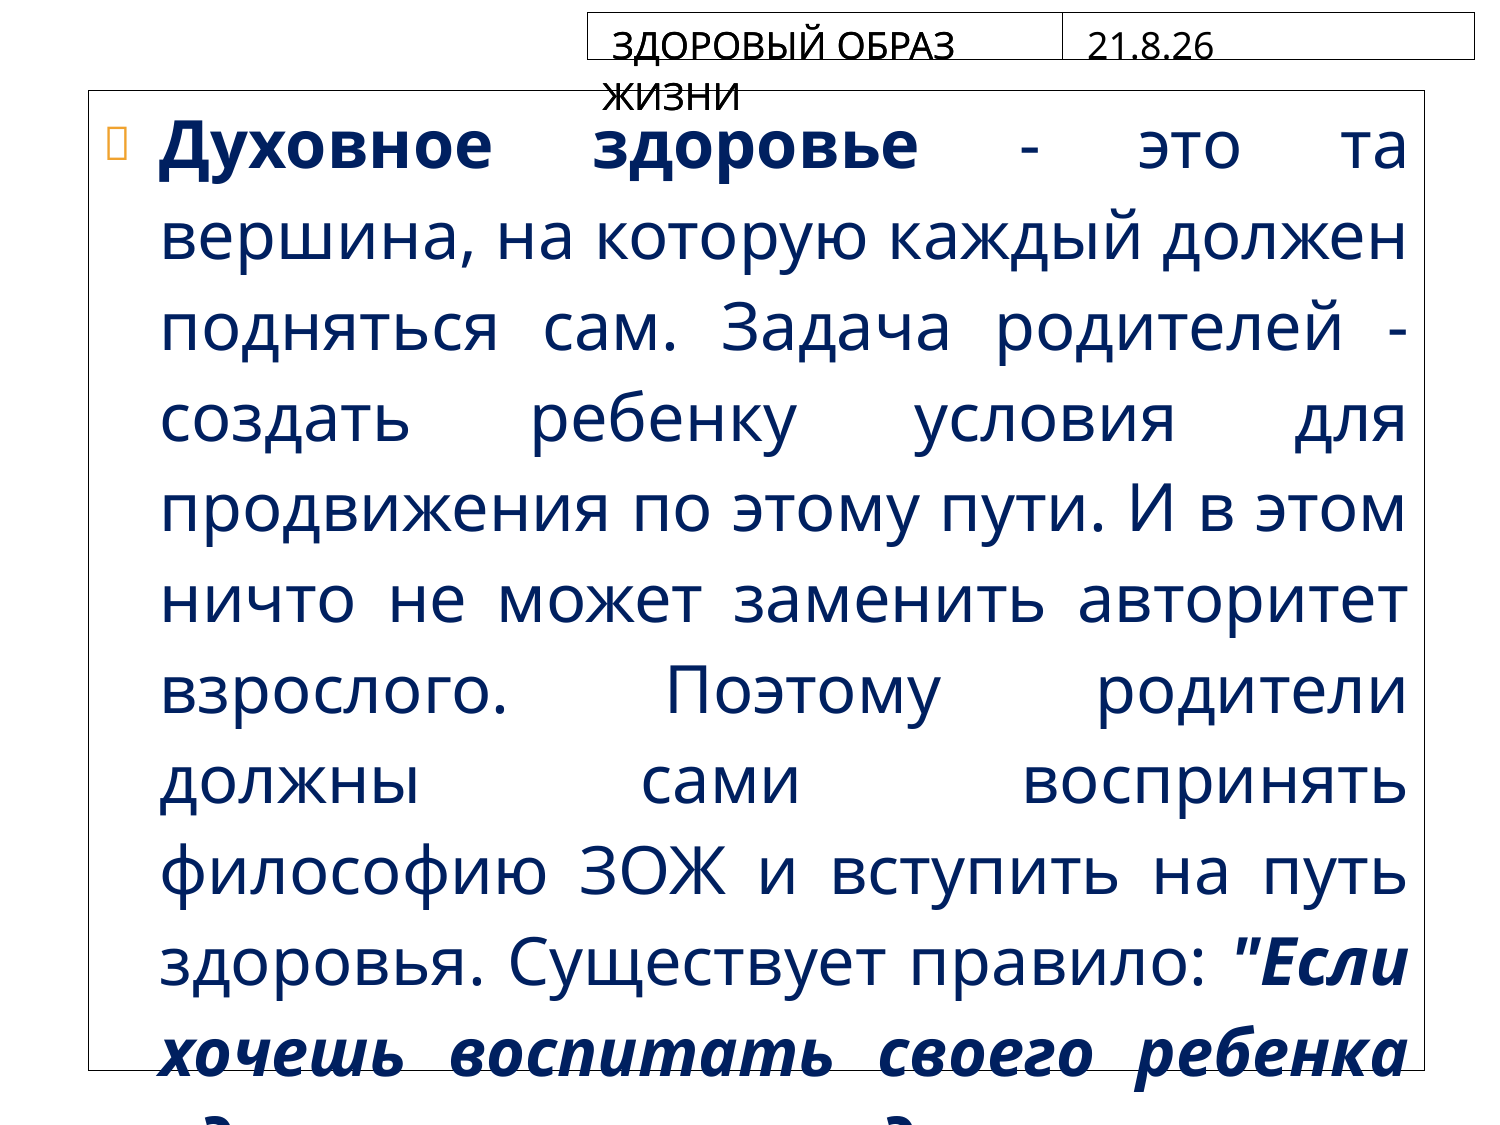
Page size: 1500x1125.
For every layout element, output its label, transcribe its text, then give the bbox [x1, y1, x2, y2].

list Духовное здоровье - это та вершина, на которую каждый должен подняться сам. Задача родителей - создать ребенку условия для продвижения по этому пути. И в этом ничто не может заменить авторитет взрослого. Поэтому родители должны сами воспринять философию ЗОЖ и вступить на путь здоровья. Существует правило: "Если хочешь воспитать своего ребенка здоровым, сам иди по пути здоровья, иначе его некуда будет вести!". [88, 90, 1425, 1071]
footer ЗДОРОВЫЙ ОБРАЗ ЖИЗНИ [587, 12, 1063, 60]
